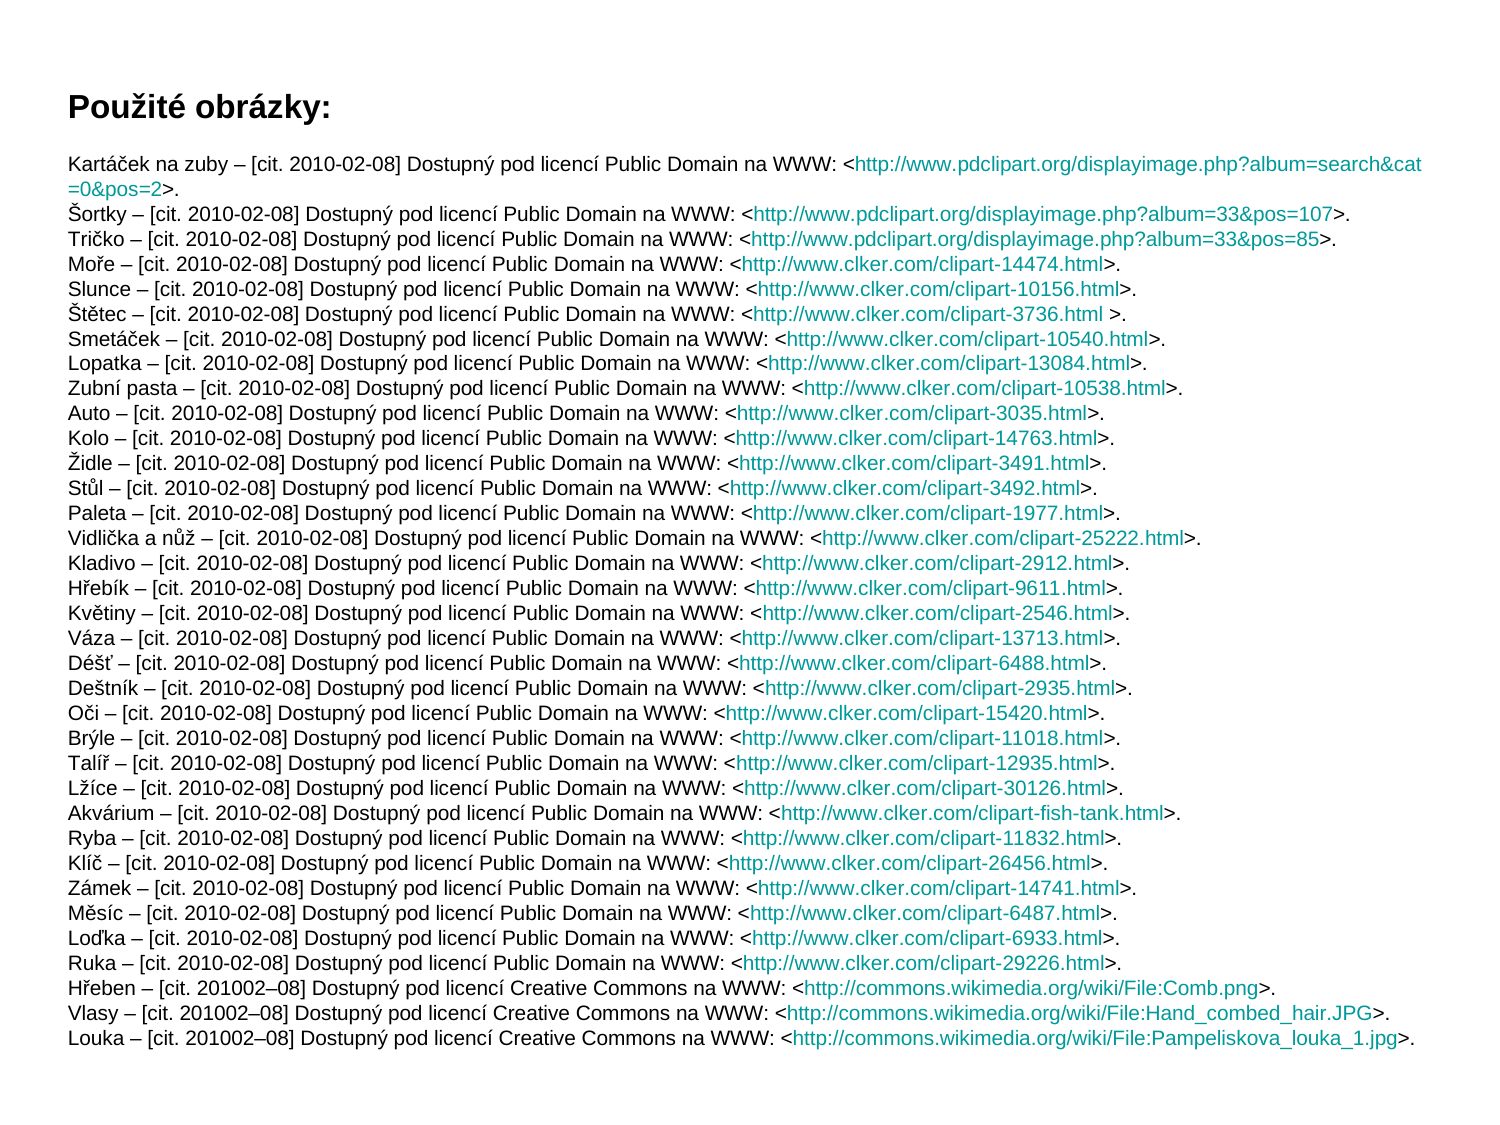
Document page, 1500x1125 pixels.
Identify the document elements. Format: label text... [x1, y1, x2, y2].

text_box Použité obrázky: Kartáček na zuby – [cit. 2010-02-08] Dostupný pod licencí Public Domain na WWW: <http://www.pdclipart.org/displayimage.php?album=search&cat=0&pos=2>. Šortky – [cit. 2010-02-08] Dostupný pod licencí Public Domain na WWW: <http://www.pdclipart.org/displayimage.php?album=33&pos=107>. Tričko – [cit. 2010-02-08] Dostupný pod licencí Public Domain na WWW: <http://www.pdclipart.org/displayimage.php?album=33&pos=85>. Moře – [cit. 2010-02-08] Dostupný pod licencí Public Domain na WWW: <http://www.clker.com/clipart-14474.html>. Slunce – [cit. 2010-02-08] Dostupný pod licencí Public Domain na WWW: <http://www.clker.com/clipart-10156.html>. Štětec – [cit. 2010-02-08] Dostupný pod licencí Public Domain na WWW: <http://www.clker.com/clipart-3736.html >. Smetáček – [cit. 2010-02-08] Dostupný pod licencí Public Domain na WWW: <http://www.clker.com/clipart-10540.html>. Lopatka – [cit. 2010-02-08] Dostupný pod licencí Public Domain na WWW: <http://www.clker.com/clipart-13084.html>. Zubní pasta – [cit. 2010-02-08] Dostupný pod licencí Public Domain na WWW: <http://www.clker.com/clipart-10538.html>. Auto – [cit. 2010-02-08] Dostupný pod licencí Public Domain na WWW: <http://www.clker.com/clipart-3035.html>. Kolo – [cit. 2010-02-08] Dostupný pod licencí Public Domain na WWW: <http://www.clker.com/clipart-14763.html>. Židle – [cit. 2010-02-08] Dostupný pod licencí Public Domain na WWW: <http://www.clker.com/clipart-3491.html>. Stůl – [cit. 2010-02-08] Dostupný pod licencí Public Domain na WWW: <http://www.clker.com/clipart-3492.html>. Paleta – [cit. 2010-02-08] Dostupný pod licencí Public Domain na WWW: <http://www.clker.com/clipart-1977.html>. Vidlička a nůž – [cit. 2010-02-08] Dostupný pod licencí Public Domain na WWW: <http://www.clker.com/clipart-25222.html>. Kladivo – [cit. 2010-02-08] Dostupný pod licencí Public Domain na WWW: <http://www.clker.com/clipart-2912.html>. Hřebík – [cit. 2010-02-08] Dostupný pod licencí Public Domain na WWW: <http://www.clker.com/clipart-9611.html>. Květiny – [cit. 2010-02-08] Dostupný pod licencí Public Domain na WWW: <http://www.clker.com/clipart-2546.html>. Váza – [cit. 2010-02-08] Dostupný pod licencí Public Domain na WWW: <http://www.clker.com/clipart-13713.html>. Déšť – [cit. 2010-02-08] Dostupný pod licencí Public Domain na WWW: <http://www.clker.com/clipart-6488.html>. Deštník – [cit. 2010-02-08] Dostupný pod licencí Public Domain na WWW: <http://www.clker.com/clipart-2935.html>. Oči – [cit. 2010-02-08] Dostupný pod licencí Public Domain na WWW: <http://www.clker.com/clipart-15420.html>. Brýle – [cit. 2010-02-08] Dostupný pod licencí Public Domain na WWW: <http://www.clker.com/clipart-11018.html>. Talíř – [cit. 2010-02-08] Dostupný pod licencí Public Domain na WWW: <http://www.clker.com/clipart-12935.html>. Lžíce – [cit. 2010-02-08] Dostupný pod licencí Public Domain na WWW: <http://www.clker.com/clipart-30126.html>. Akvárium – [cit. 2010-02-08] Dostupný pod licencí Public Domain na WWW: <http://www.clker.com/clipart-fish-tank.html>. Ryba – [cit. 2010-02-08] Dostupný pod licencí Public Domain na WWW: <http://www.clker.com/clipart-11832.html>. Klíč – [cit. 2010-02-08] Dostupný pod licencí Public Domain na WWW: <http://www.clker.com/clipart-26456.html>. Zámek – [cit. 2010-02-08] Dostupný pod licencí Public Domain na WWW: <http://www.clker.com/clipart-14741.html>. Měsíc – [cit. 2010-02-08] Dostupný pod licencí Public Domain na WWW: <http://www.clker.com/clipart-6487.html>. Loďka – [cit. 2010-02-08] Dostupný pod licencí Public Domain na WWW: <http://www.clker.com/clipart-6933.html>. Ruka – [cit. 2010-02-08] Dostupný pod licencí Public Domain na WWW: <http://www.clker.com/clipart-29226.html>. Hřeben – [cit. 201002–08] Dostupný pod licencí Creative Commons na WWW: <http://commons.wikimedia.org/wiki/File:Comb.png>. Vlasy – [cit. 201002–08] Dostupný pod licencí Creative Commons na WWW: <http://commons.wikimedia.org/wiki/File:Hand_combed_hair.JPG>. Louka – [cit. 201002–08] Dostupný pod licencí Creative Commons na WWW: <http://commons.wikimedia.org/wiki/File:Pampeliskova_louka_1.jpg>. [53, 77, 1447, 1083]
